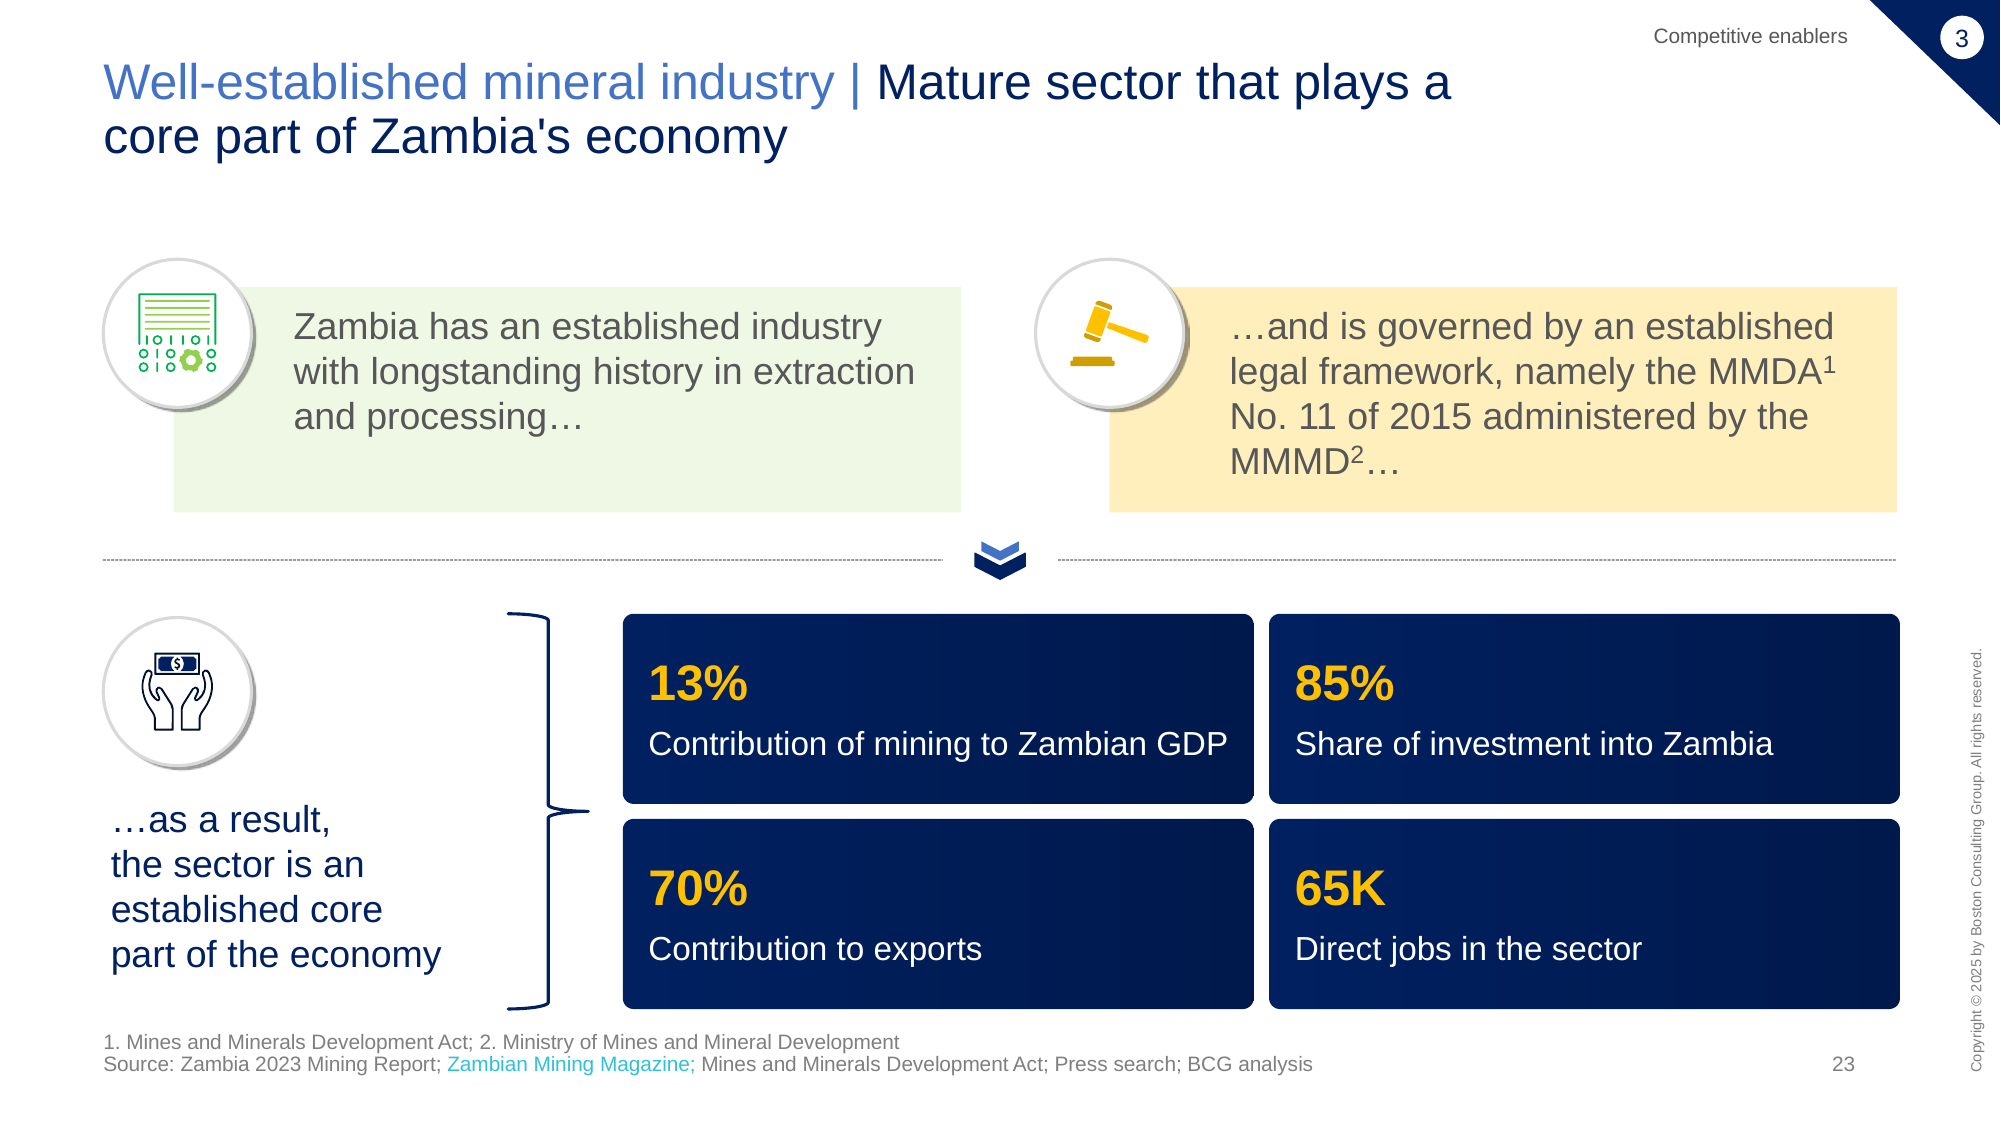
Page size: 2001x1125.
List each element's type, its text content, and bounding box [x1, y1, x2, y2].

text_box [103, 617, 252, 766]
text_box [1869, 0, 2000, 126]
title Well-established mineral industry | Mature sector that plays a core part of Zambia's economy [103, 55, 1897, 165]
text_box 65K Direct jobs in the sector [1269, 818, 1900, 1010]
text_box 1. Mines and Minerals Development Act; 2. Ministry of Mines and Mineral Development Source: Zambia 2023 Mining Report; Zambian Mining Magazine; Mines and Minerals Development Act ; Press search; BCG analysis [103, 1031, 1585, 1076]
text_box Zambia has an established industry with longstanding history in extraction and processing… [173, 287, 962, 513]
text_box [1035, 259, 1184, 408]
text_box 3 [1940, 15, 1984, 60]
text_box [943, 534, 1058, 587]
text_box Competitive enablers [1653, 14, 1892, 56]
text_box …as a result, the sector is an established core part of the economy [103, 787, 511, 970]
text_box 85% Share of investment into Zambia [1269, 613, 1900, 804]
text_box …and is governed by an established legal framework, namely the MMDA1 No. 11 of 2015 administered by the MMMD2… [1109, 287, 1897, 513]
text_box 13% Contribution of mining to Zambian GDP [622, 613, 1254, 804]
text_box 70% Contribution to exports [622, 818, 1254, 1010]
text_box [103, 259, 252, 408]
